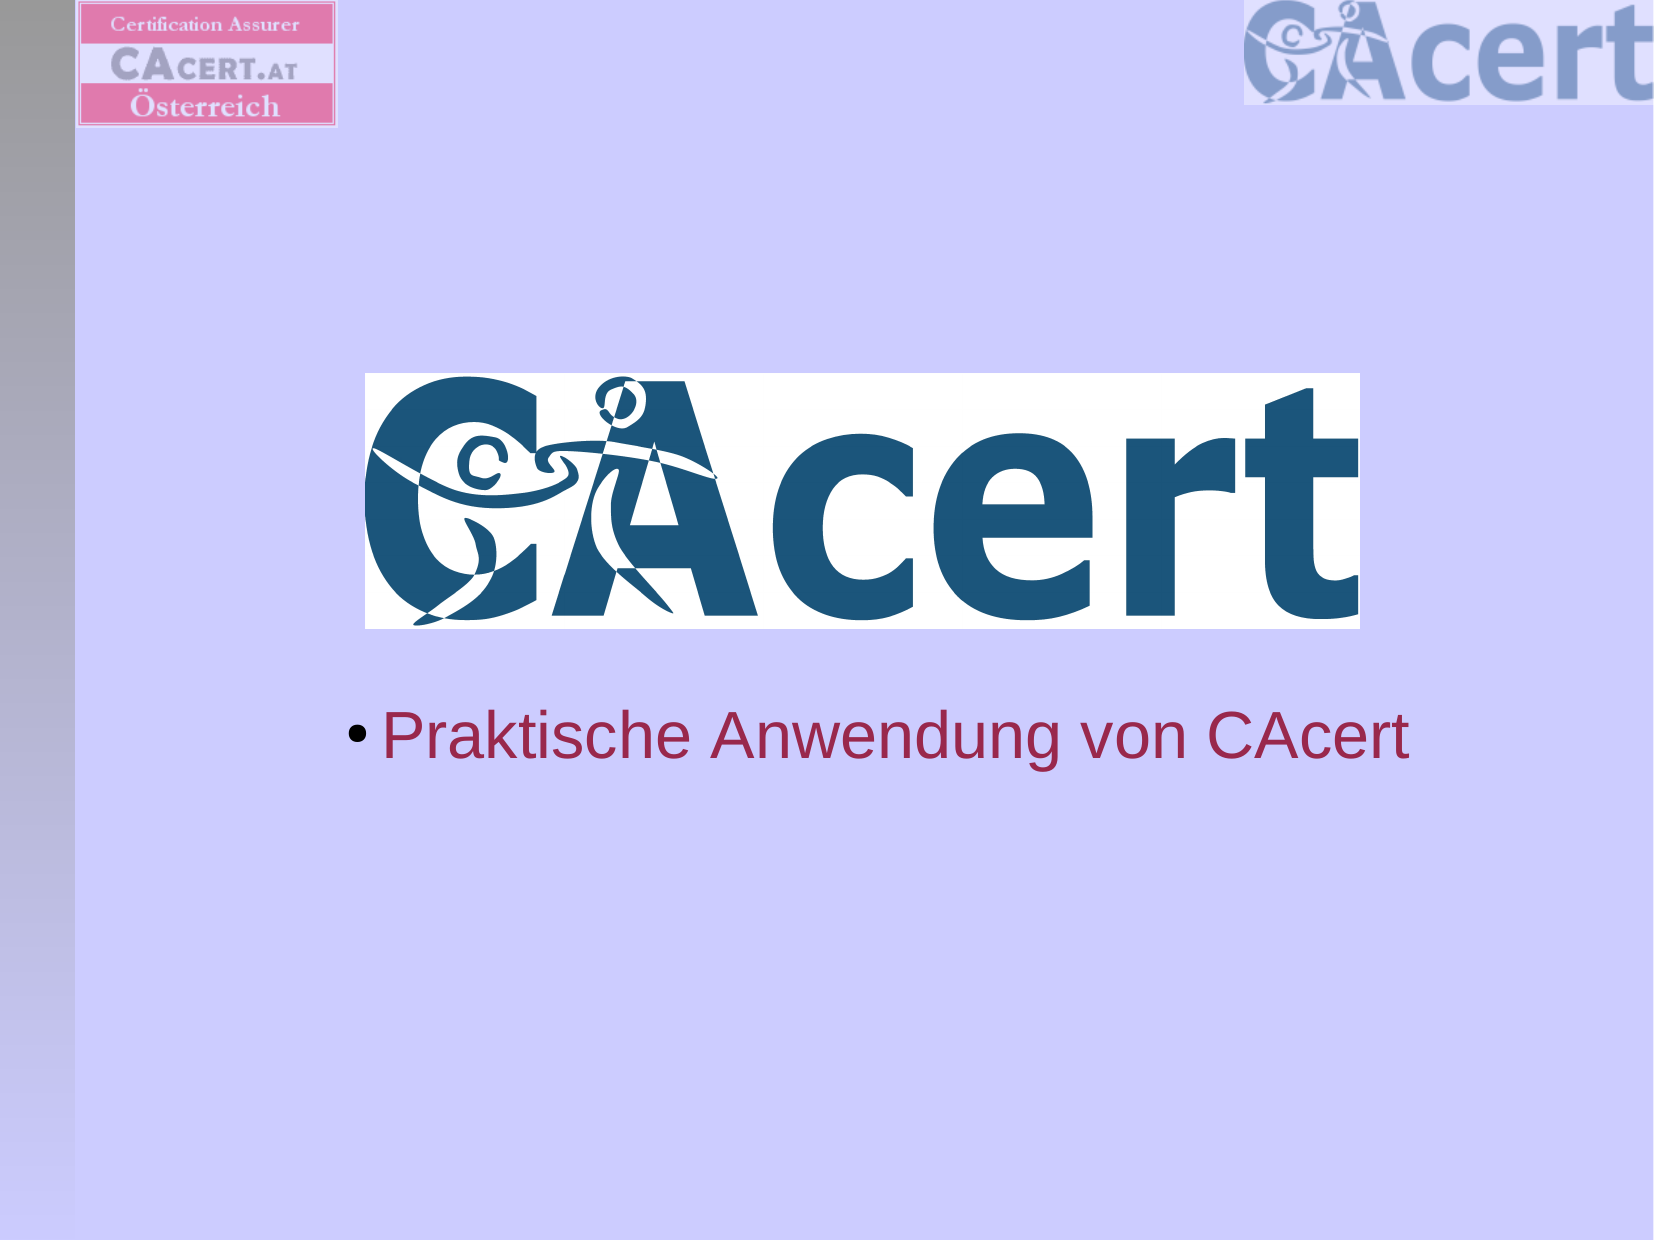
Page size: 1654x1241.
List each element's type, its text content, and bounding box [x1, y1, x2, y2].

picture [365, 373, 1360, 629]
text_box Praktische Anwendung von CAcert [152, 344, 1534, 1127]
